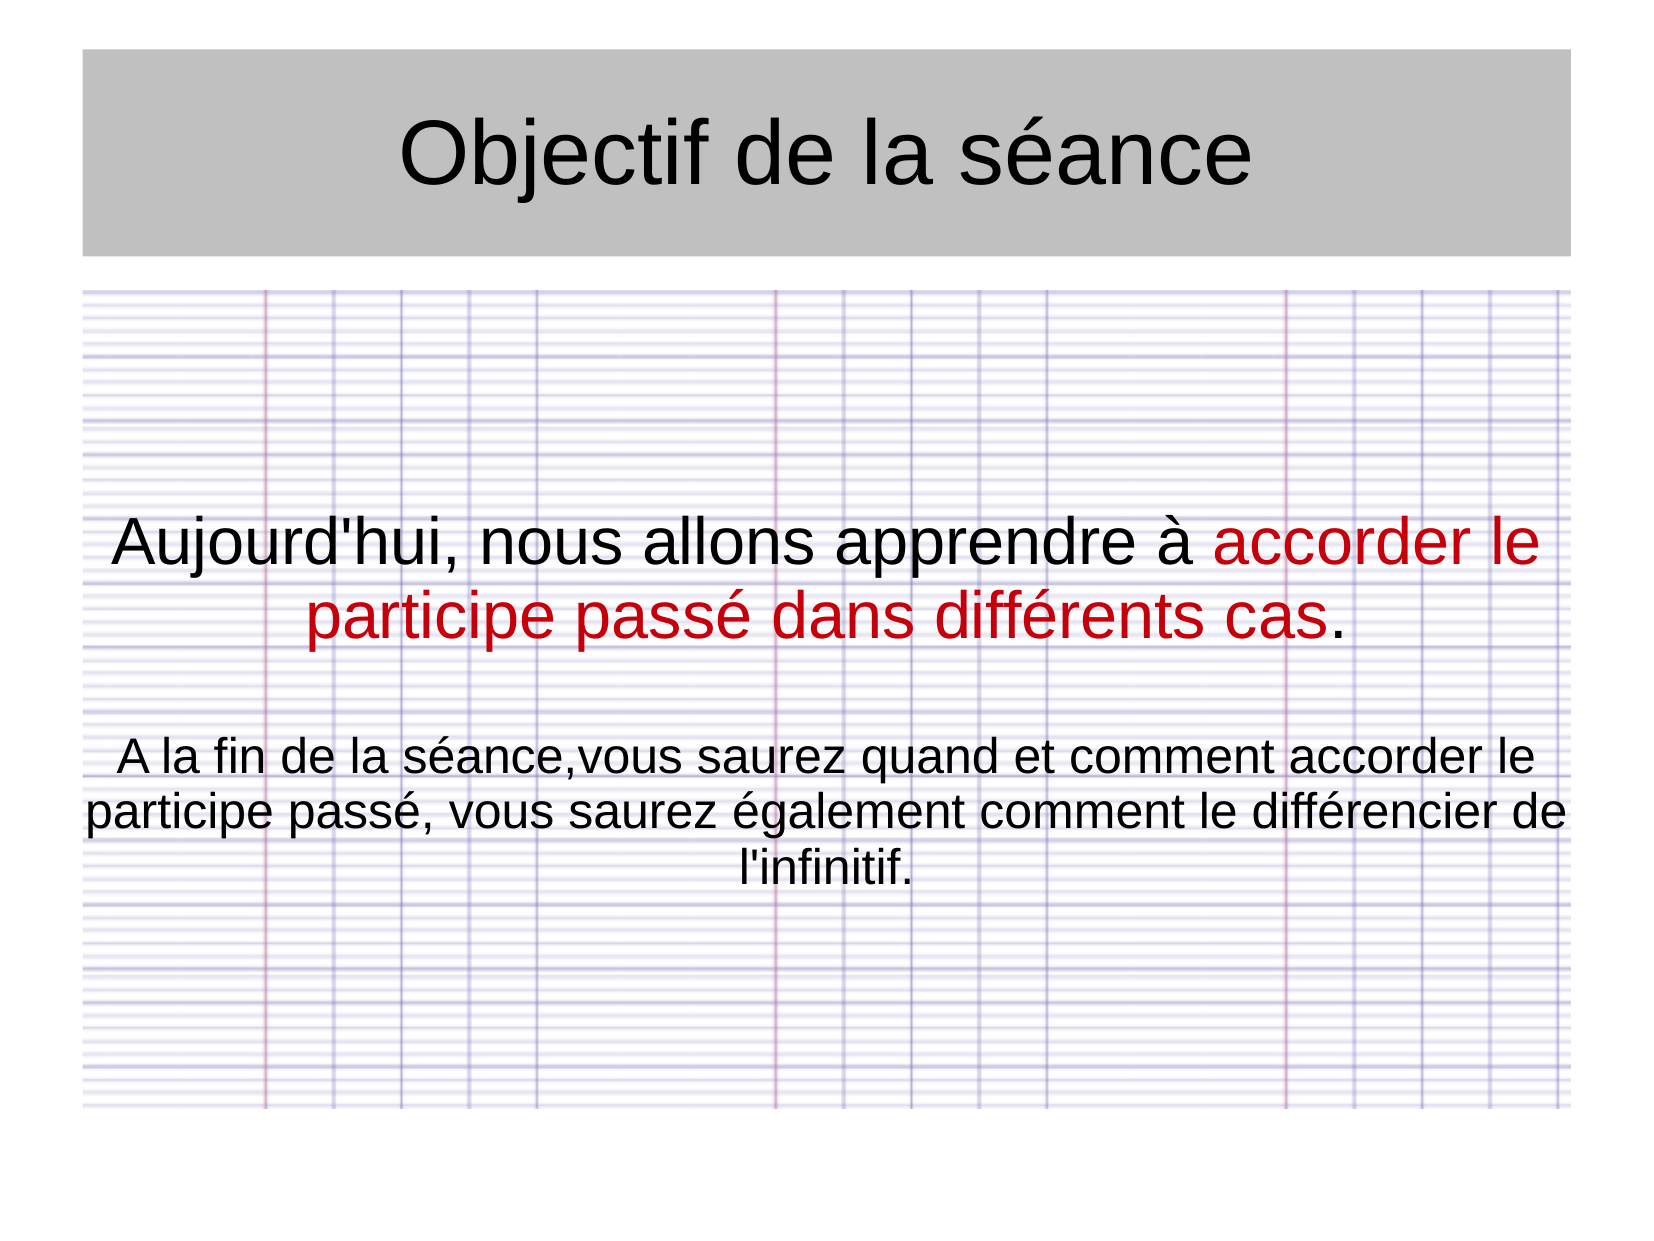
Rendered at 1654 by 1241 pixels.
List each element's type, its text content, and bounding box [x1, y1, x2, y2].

title Objectif de la séance [82, 49, 1571, 257]
subtitle Aujourd'hui, nous allons apprendre à accorder le participe passé dans différents cas. A la fin de la séance,vous saurez quand et comment accorder le participe passé, vous saurez également comment le différencier de l'infinitif. [82, 290, 1571, 1109]
